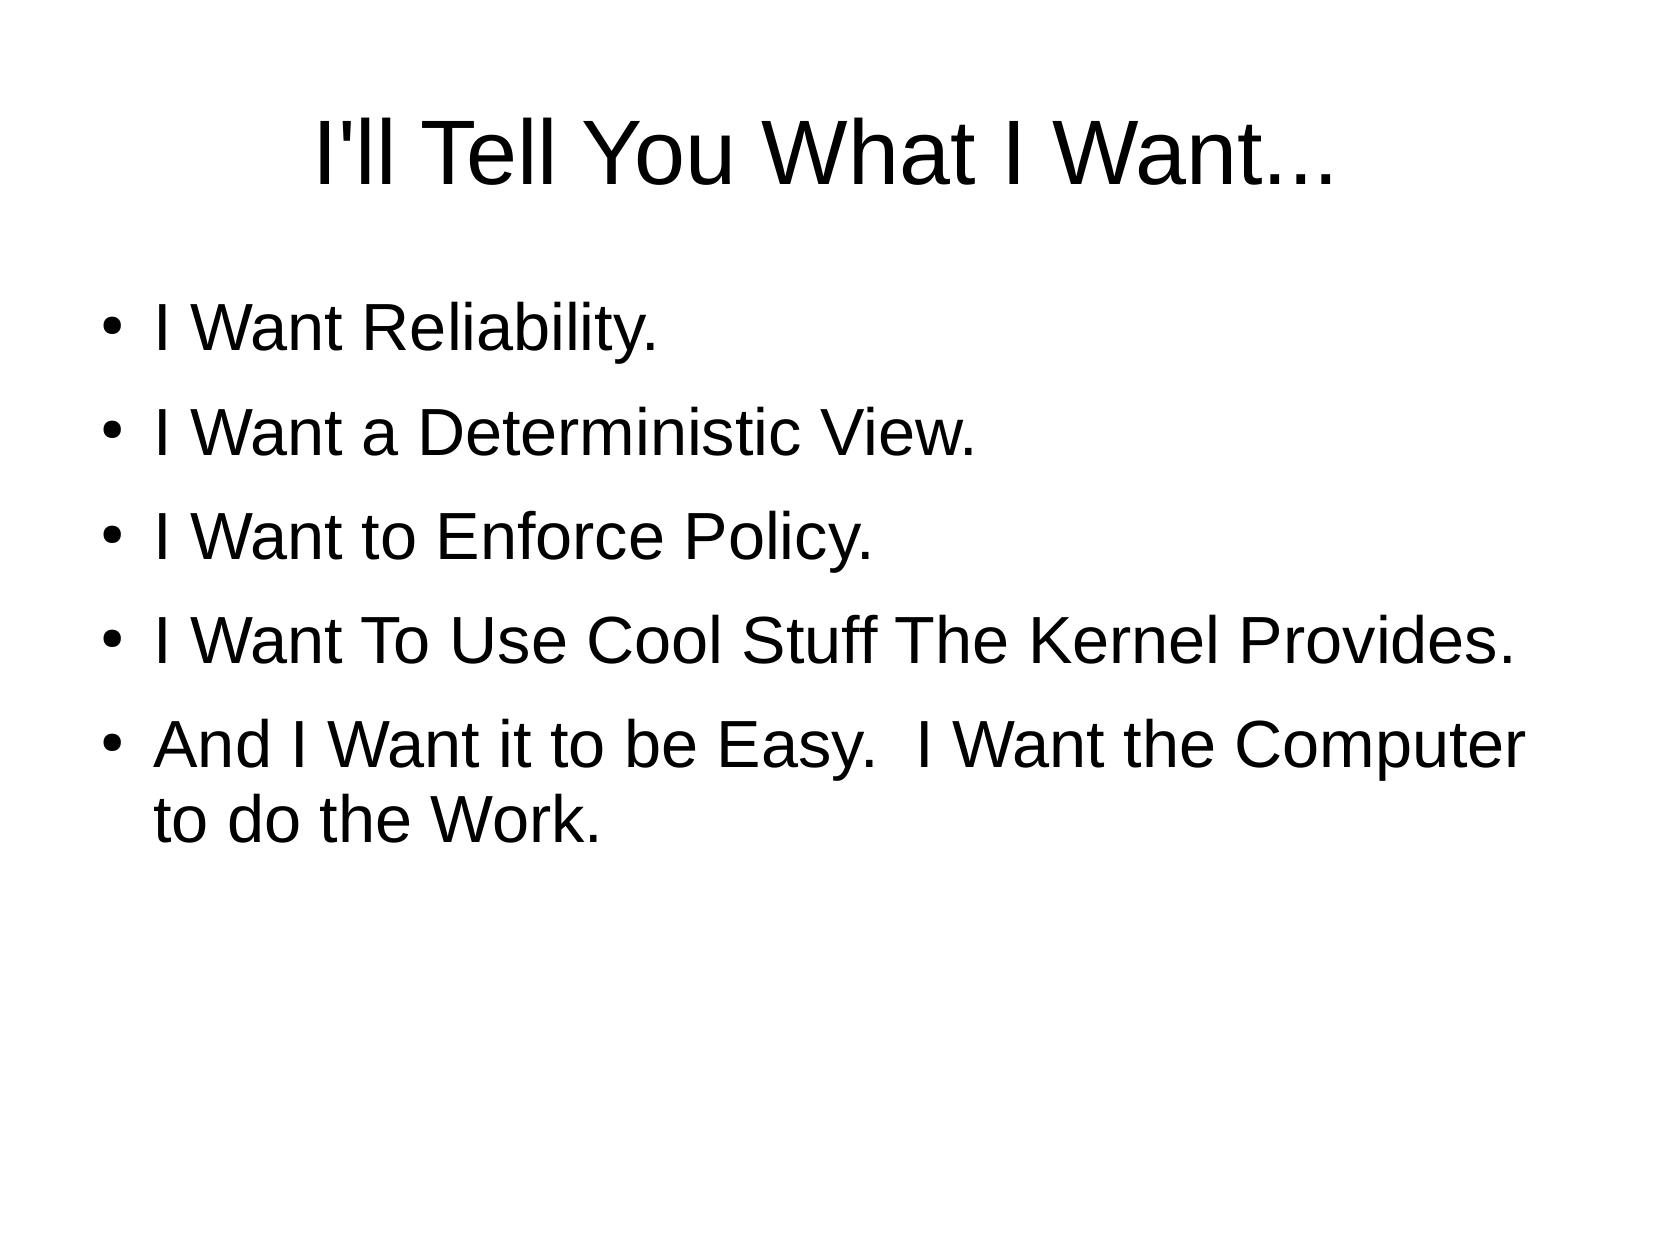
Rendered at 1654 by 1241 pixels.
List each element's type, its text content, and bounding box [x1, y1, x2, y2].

title I'll Tell You What I Want... [82, 49, 1571, 257]
list I Want Reliability. I Want a Deterministic View. I Want to Enforce Policy. I Want To Use Cool Stuff The Kernel Provides. And I Want it to be Easy. I Want the Computer to do the Work. [82, 290, 1571, 1010]
